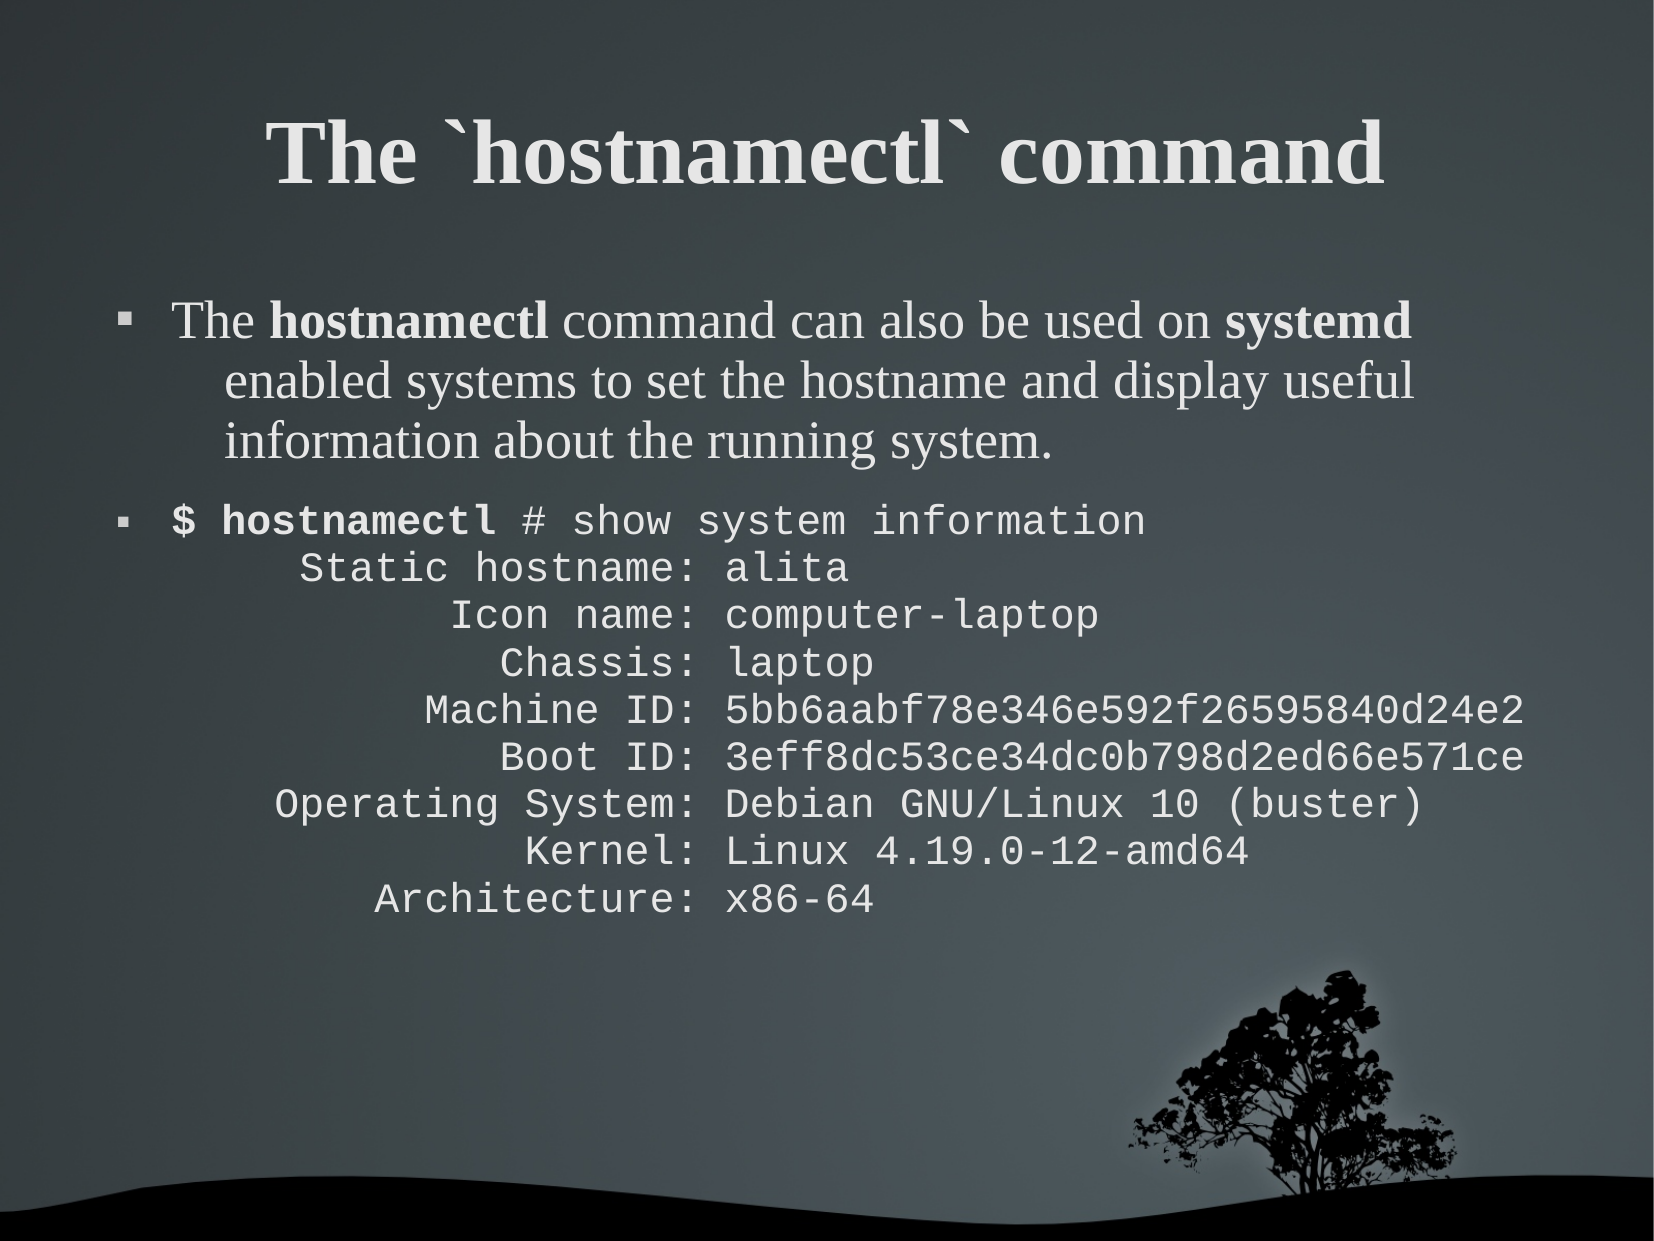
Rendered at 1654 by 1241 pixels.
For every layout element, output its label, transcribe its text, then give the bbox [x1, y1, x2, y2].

title The `hostnamectl` command [82, 49, 1571, 257]
picture [0, 0, 1654, 1241]
list The hostnamectl command can also be used on systemd enabled systems to set the hostname and display useful information about the running system. $ hostnamectl # show system information Static hostname: alita Icon name: computer-laptop Chassis: laptop Machine ID: 5bb6aabf78e346e592f26595840d24e2 Boot ID: 3eff8dc53ce34dc0b798d2ed66e571ce Operating System: Debian GNU/Linux 10 (buster) Kernel: Linux 4.19.0-12-amd64 Architecture: x86-64 [82, 290, 1571, 1142]
